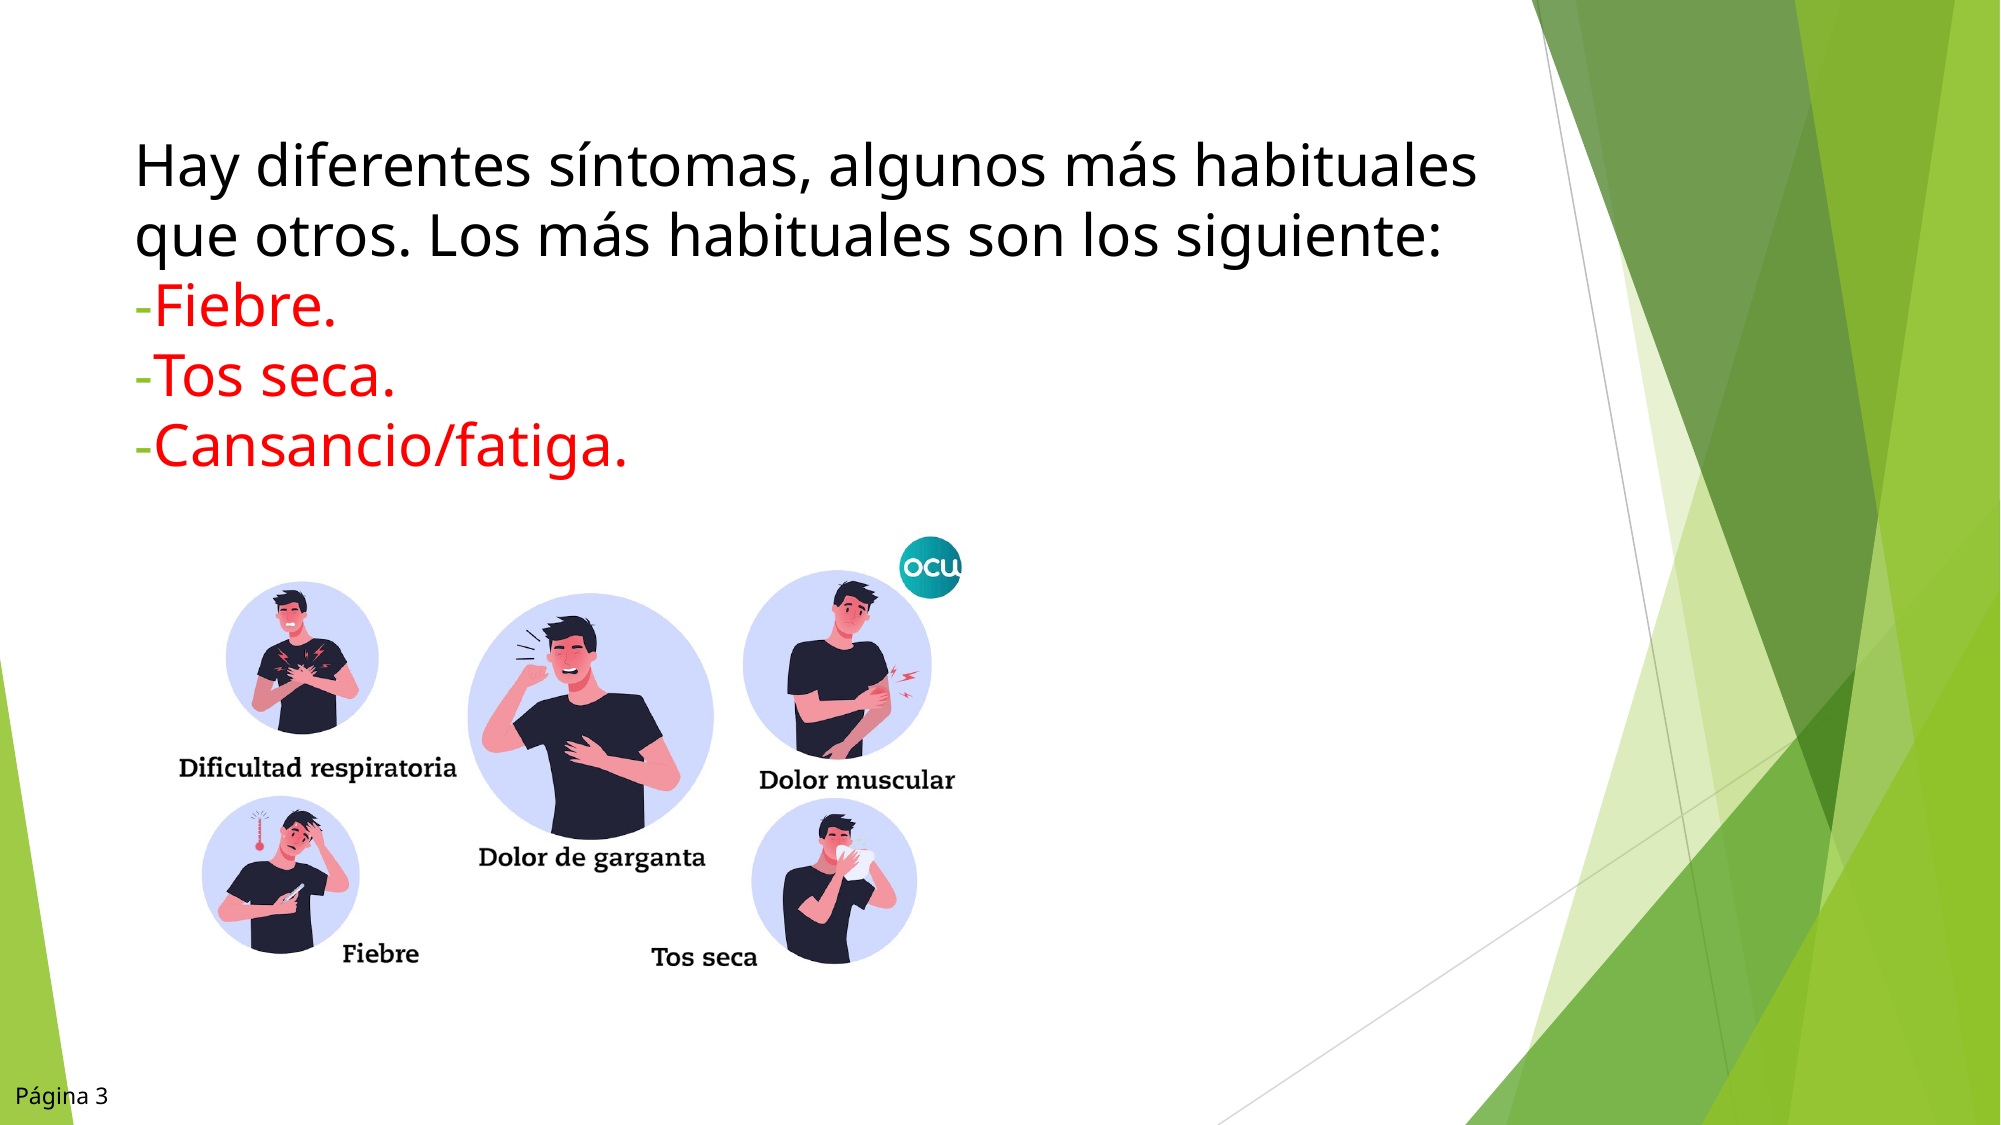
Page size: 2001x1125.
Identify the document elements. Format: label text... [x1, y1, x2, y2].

text_box Página 3 [0, 1065, 1034, 1125]
title Hay diferentes síntomas, algunos más habituales que otros. Los más habituales son los siguiente: -Fiebre. -Tos seca. -Cansancio/fatiga. [119, 120, 1531, 338]
picture [166, 528, 979, 986]
